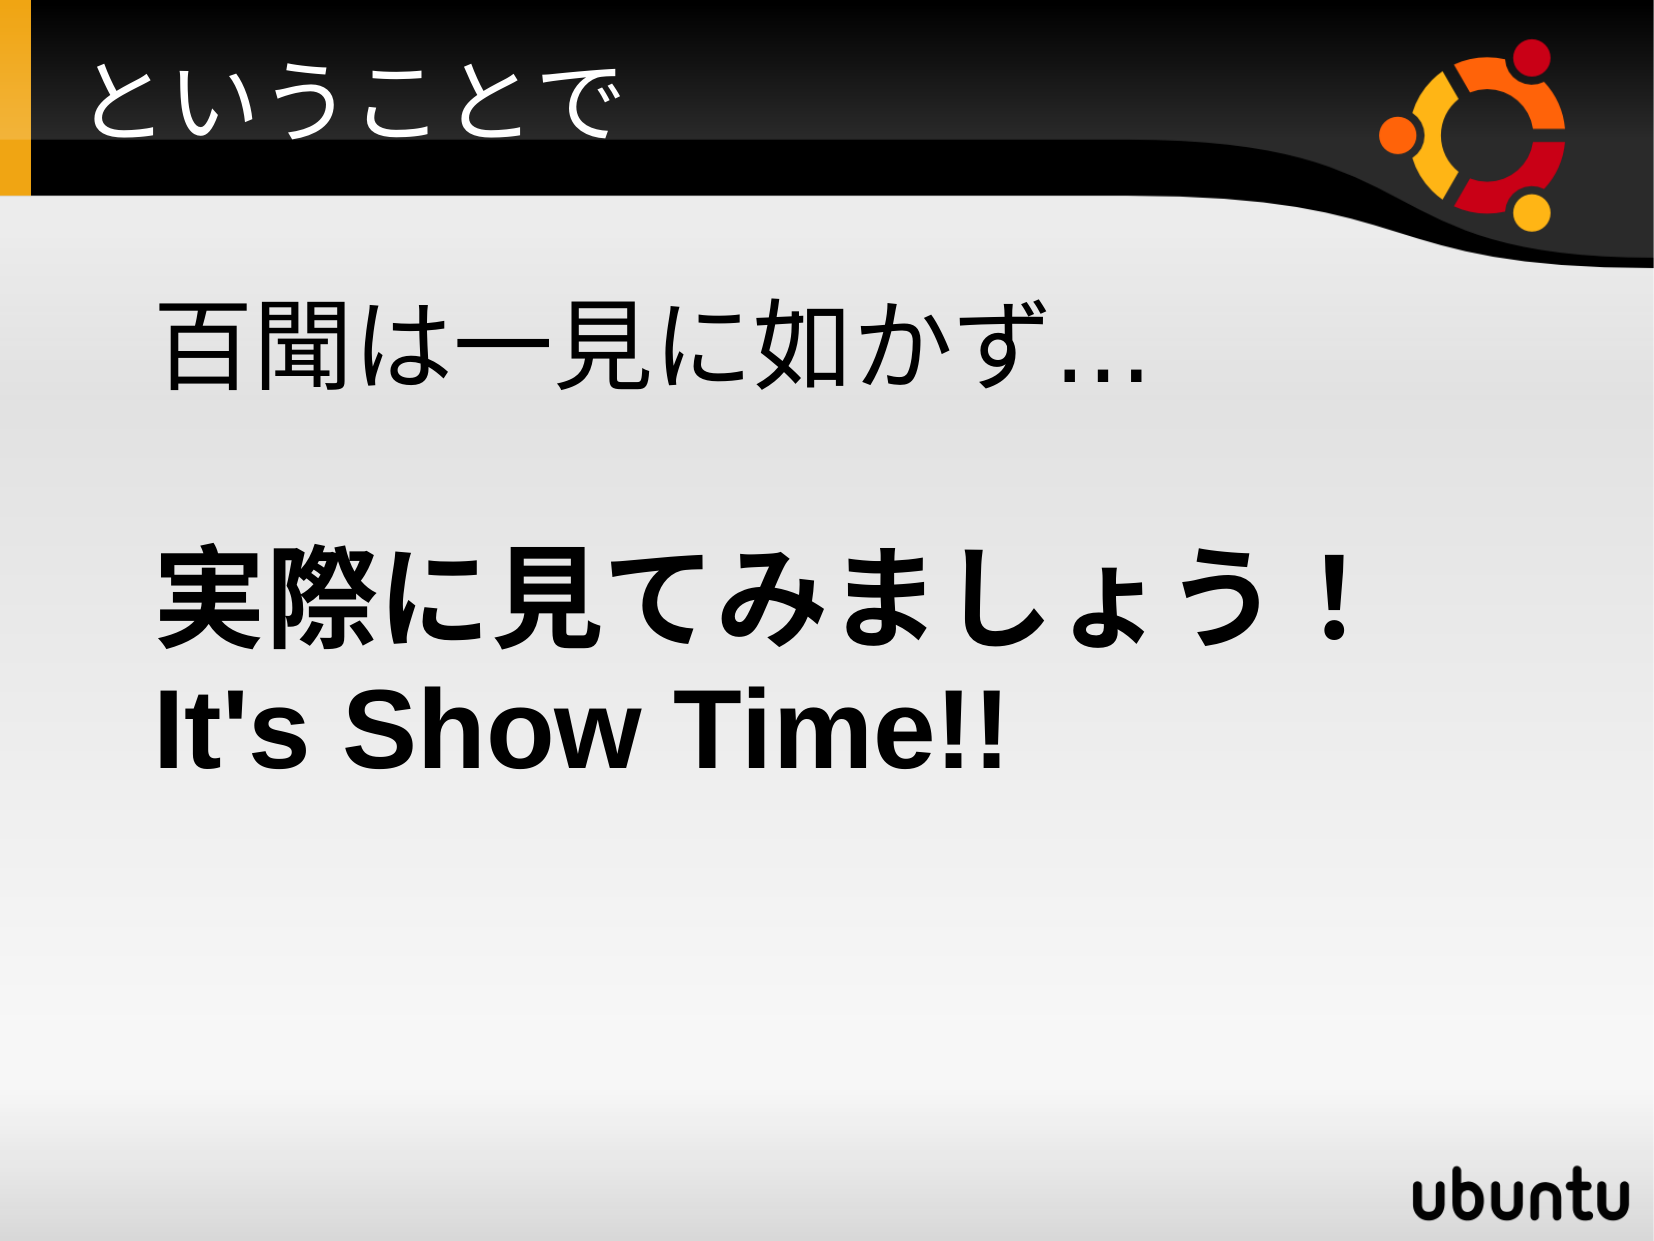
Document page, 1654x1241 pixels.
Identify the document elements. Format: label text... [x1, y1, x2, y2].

list 百聞は一見に如かず… 実際に見てみましょう！ It's Show Time!! [82, 290, 1571, 1109]
title ということで [76, 0, 1565, 208]
picture [0, 0, 1654, 1241]
